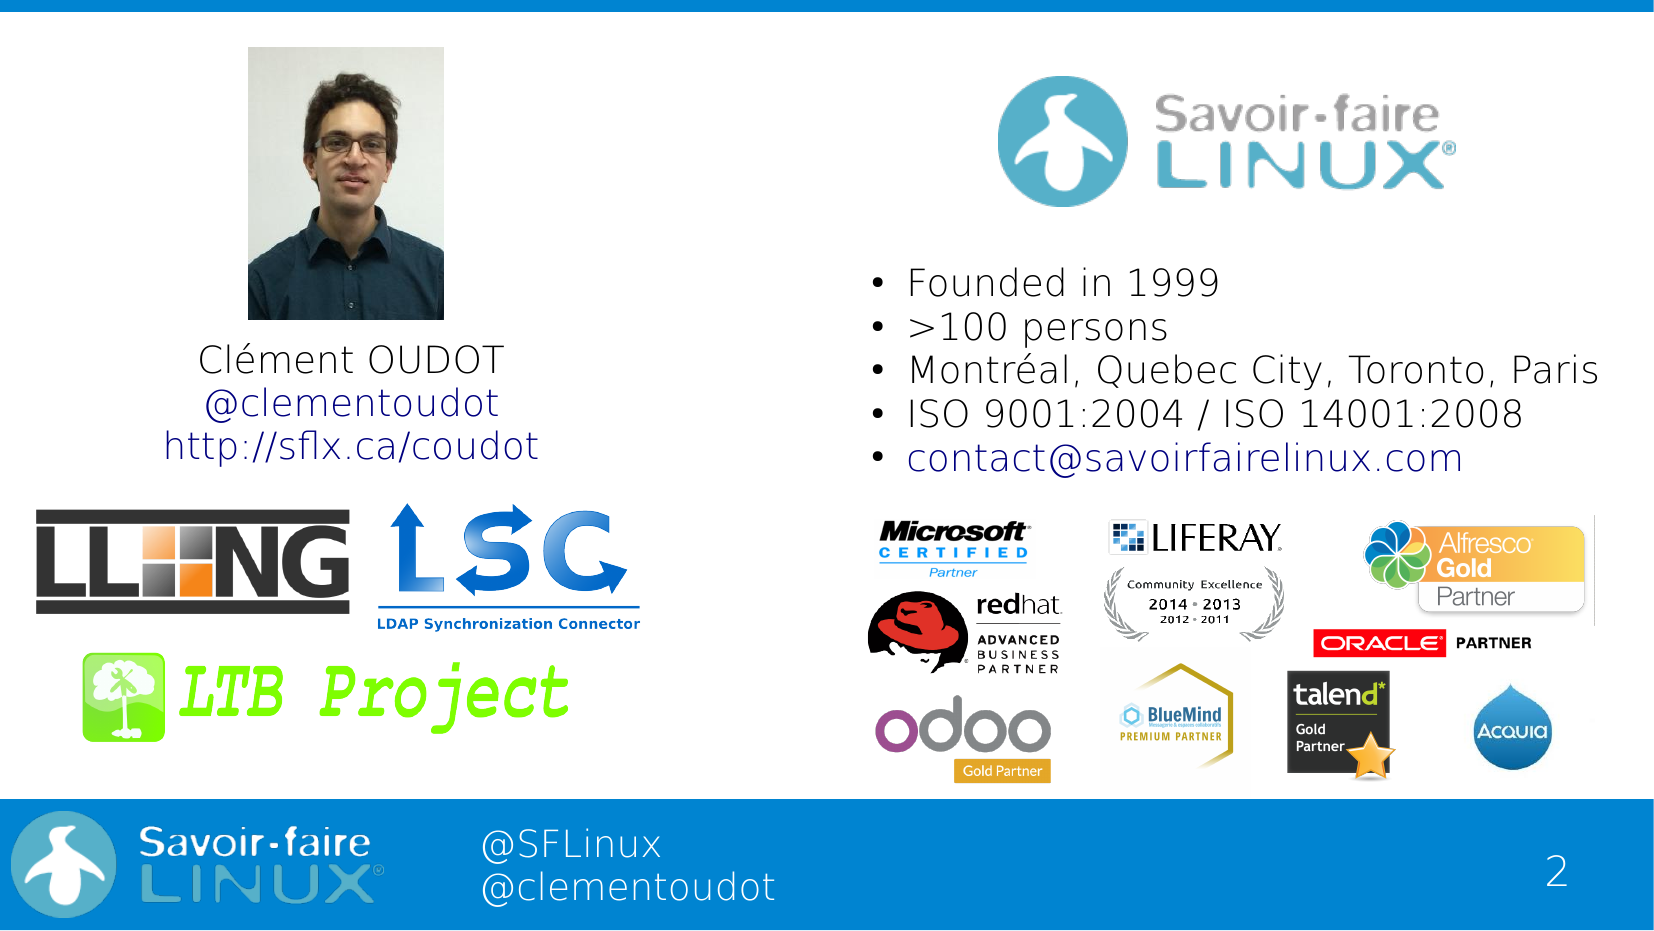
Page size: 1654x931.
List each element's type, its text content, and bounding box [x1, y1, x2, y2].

picture [998, 76, 1456, 207]
picture [72, 649, 579, 745]
picture [248, 47, 444, 321]
text_box Founded in 1999 >100 persons Montréal, Quebec City, Toronto, Paris ISO 9001:2004 / ISO 14001:2008 contact@savoirfairelinux.com [856, 254, 1616, 490]
picture [11, 811, 384, 918]
picture [1100, 647, 1251, 798]
picture [366, 496, 650, 638]
picture [867, 590, 1063, 674]
picture [863, 685, 1063, 793]
picture [874, 519, 1036, 579]
picture [28, 501, 354, 621]
text_box Clément OUDOT @clementoudot http://sflx.ca/coudot [147, 330, 555, 478]
picture [1104, 515, 1595, 786]
